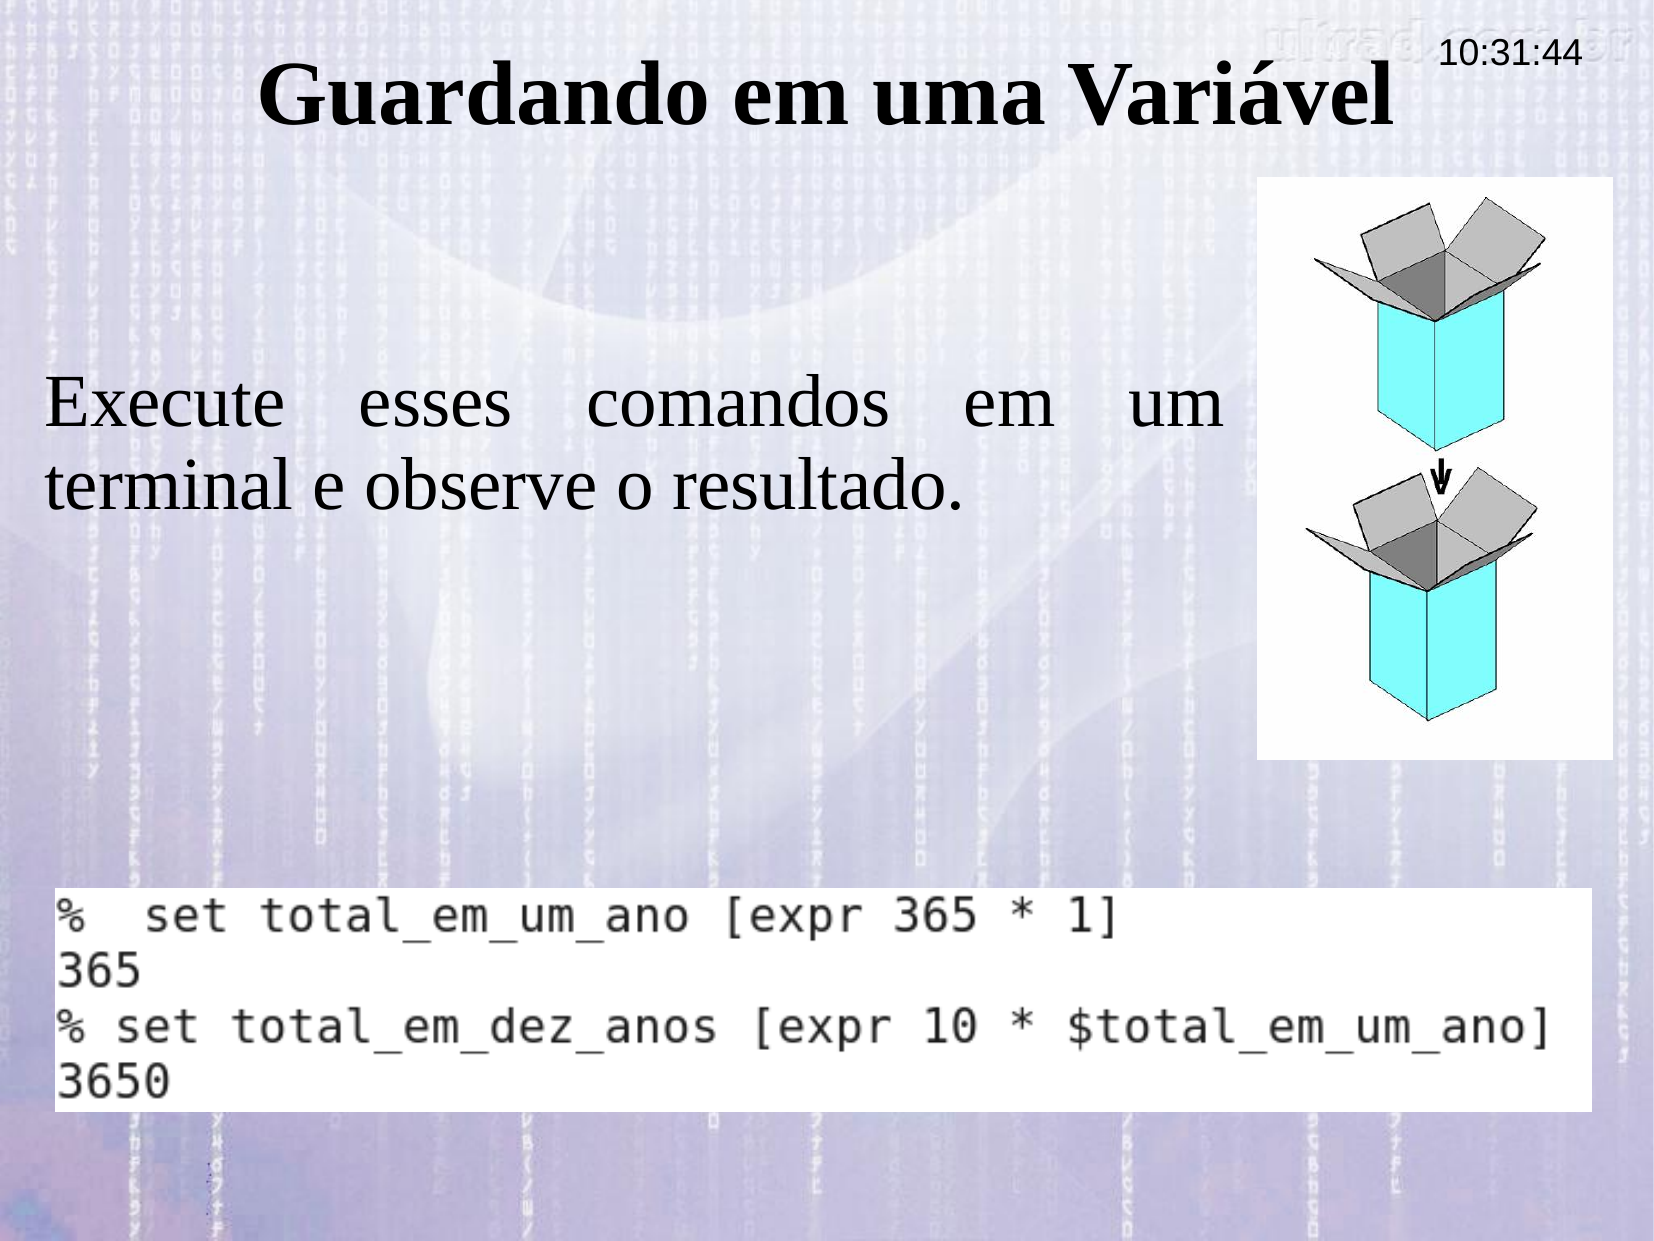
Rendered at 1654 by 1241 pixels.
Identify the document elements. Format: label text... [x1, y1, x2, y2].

picture [0, 0, 1654, 1241]
text_box Guardando em uma Variável [29, 35, 1625, 171]
text_box Execute esses comandos em um terminal e observe o resultado. [29, 352, 1241, 579]
text_box 11:21:04 [1423, 23, 1631, 94]
